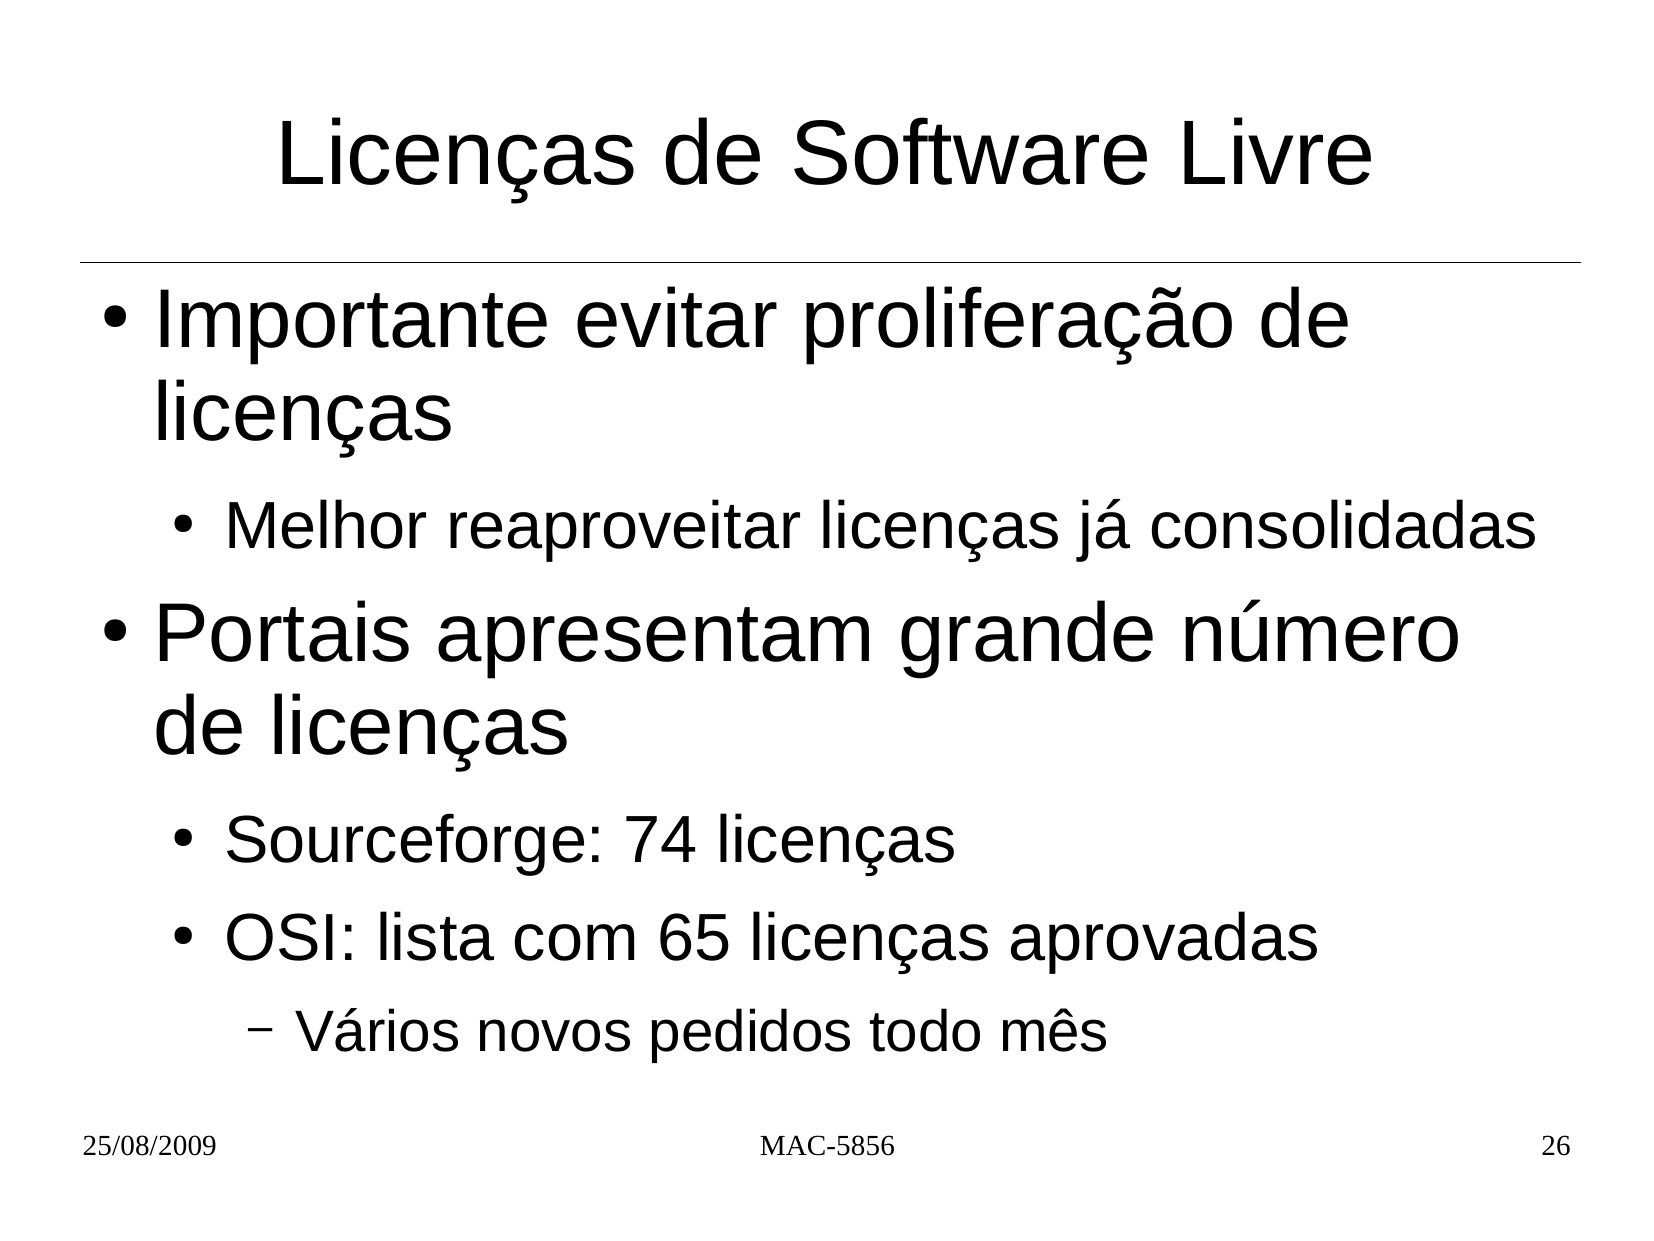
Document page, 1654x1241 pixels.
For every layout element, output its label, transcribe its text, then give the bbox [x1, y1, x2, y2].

title Licenças de Software Livre [82, 56, 1571, 250]
list Importante evitar proliferação de licenças Melhor reaproveitar licenças já consolidadas Portais apresentam grande número de licenças Sourceforge: 74 licenças OSI: lista com 65 licenças aprovadas Vários novos pedidos todo mês [82, 272, 1571, 1137]
